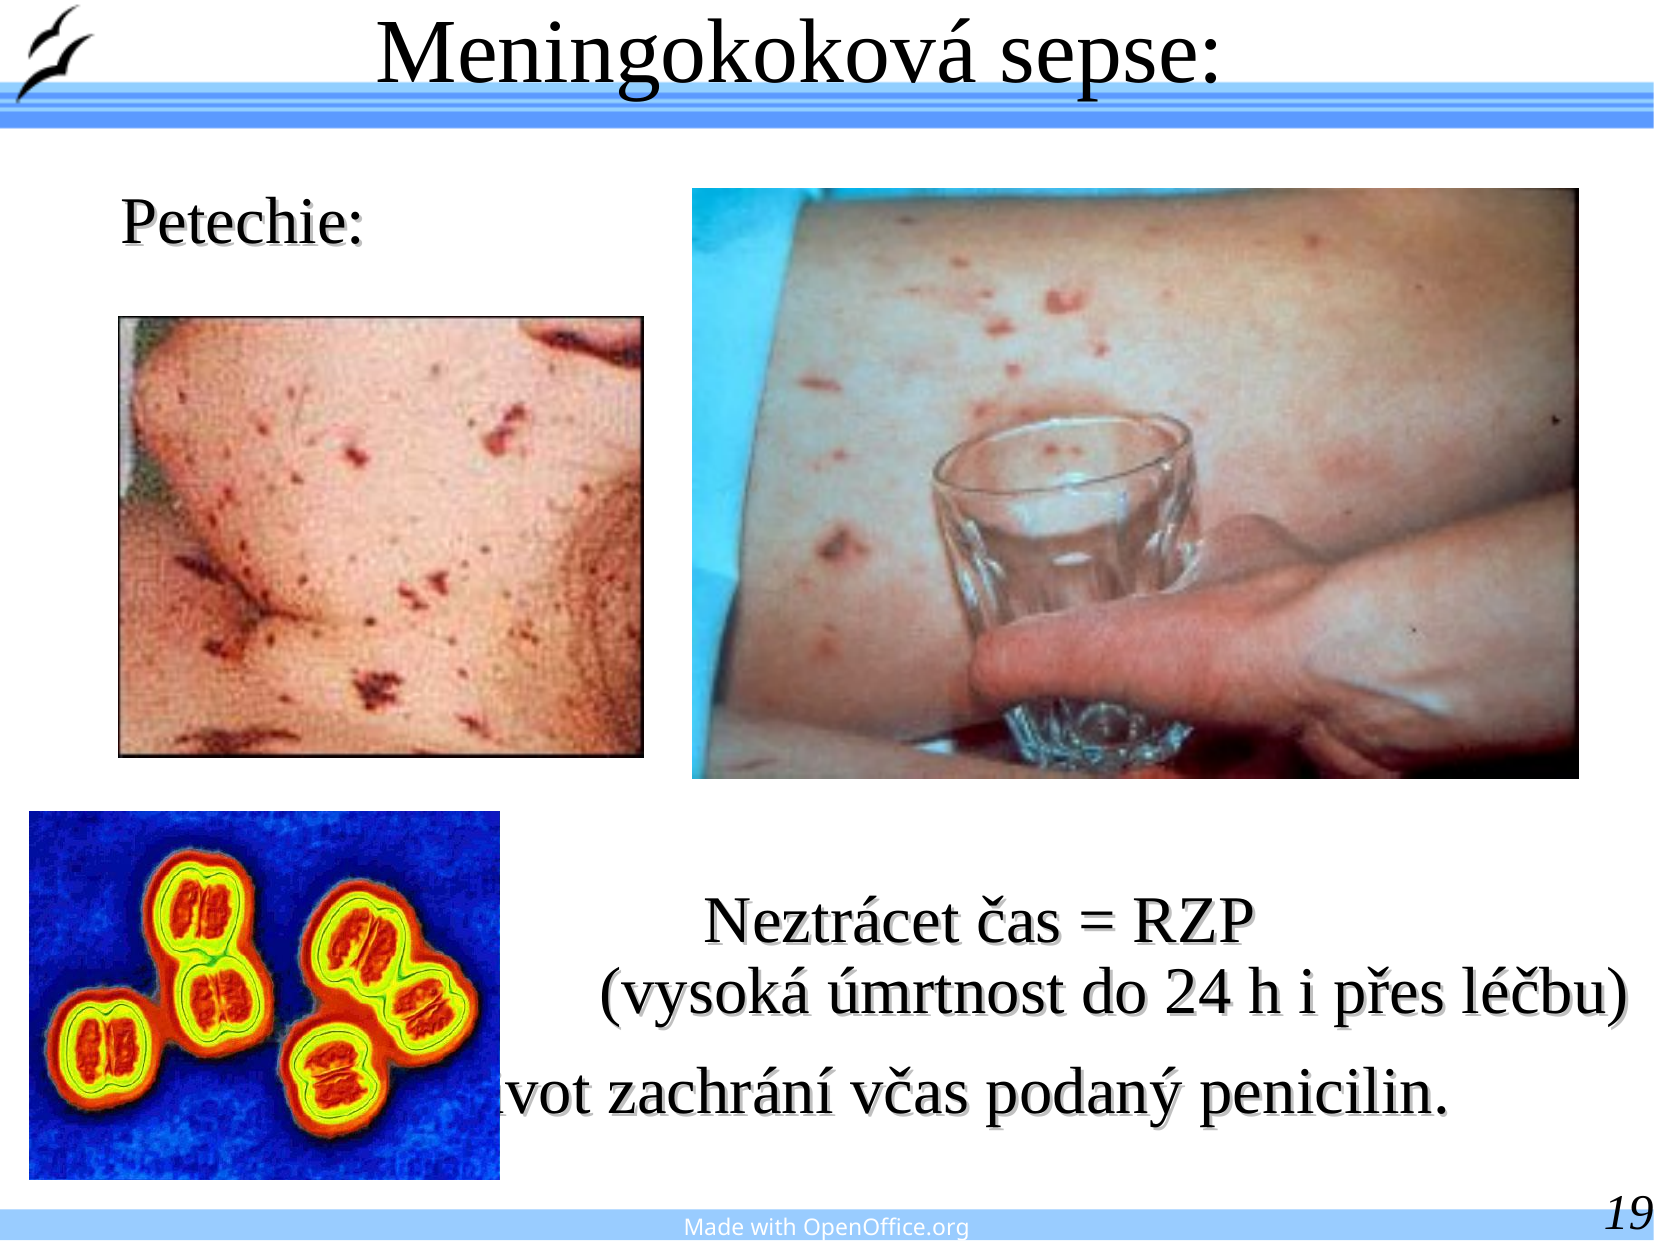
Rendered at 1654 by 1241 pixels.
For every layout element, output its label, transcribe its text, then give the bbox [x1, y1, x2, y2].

list Petechie: Neztrácet čas = RZP (vysoká úmrtnost do 24 h i přes léčbu) Život zachrání včas podaný penicilin. [120, 186, 1654, 1241]
picture [118, 316, 644, 758]
title Meningokoková sepse: [94, 0, 1507, 107]
picture [29, 812, 502, 1182]
picture [692, 188, 1579, 779]
picture [0, 0, 1654, 133]
